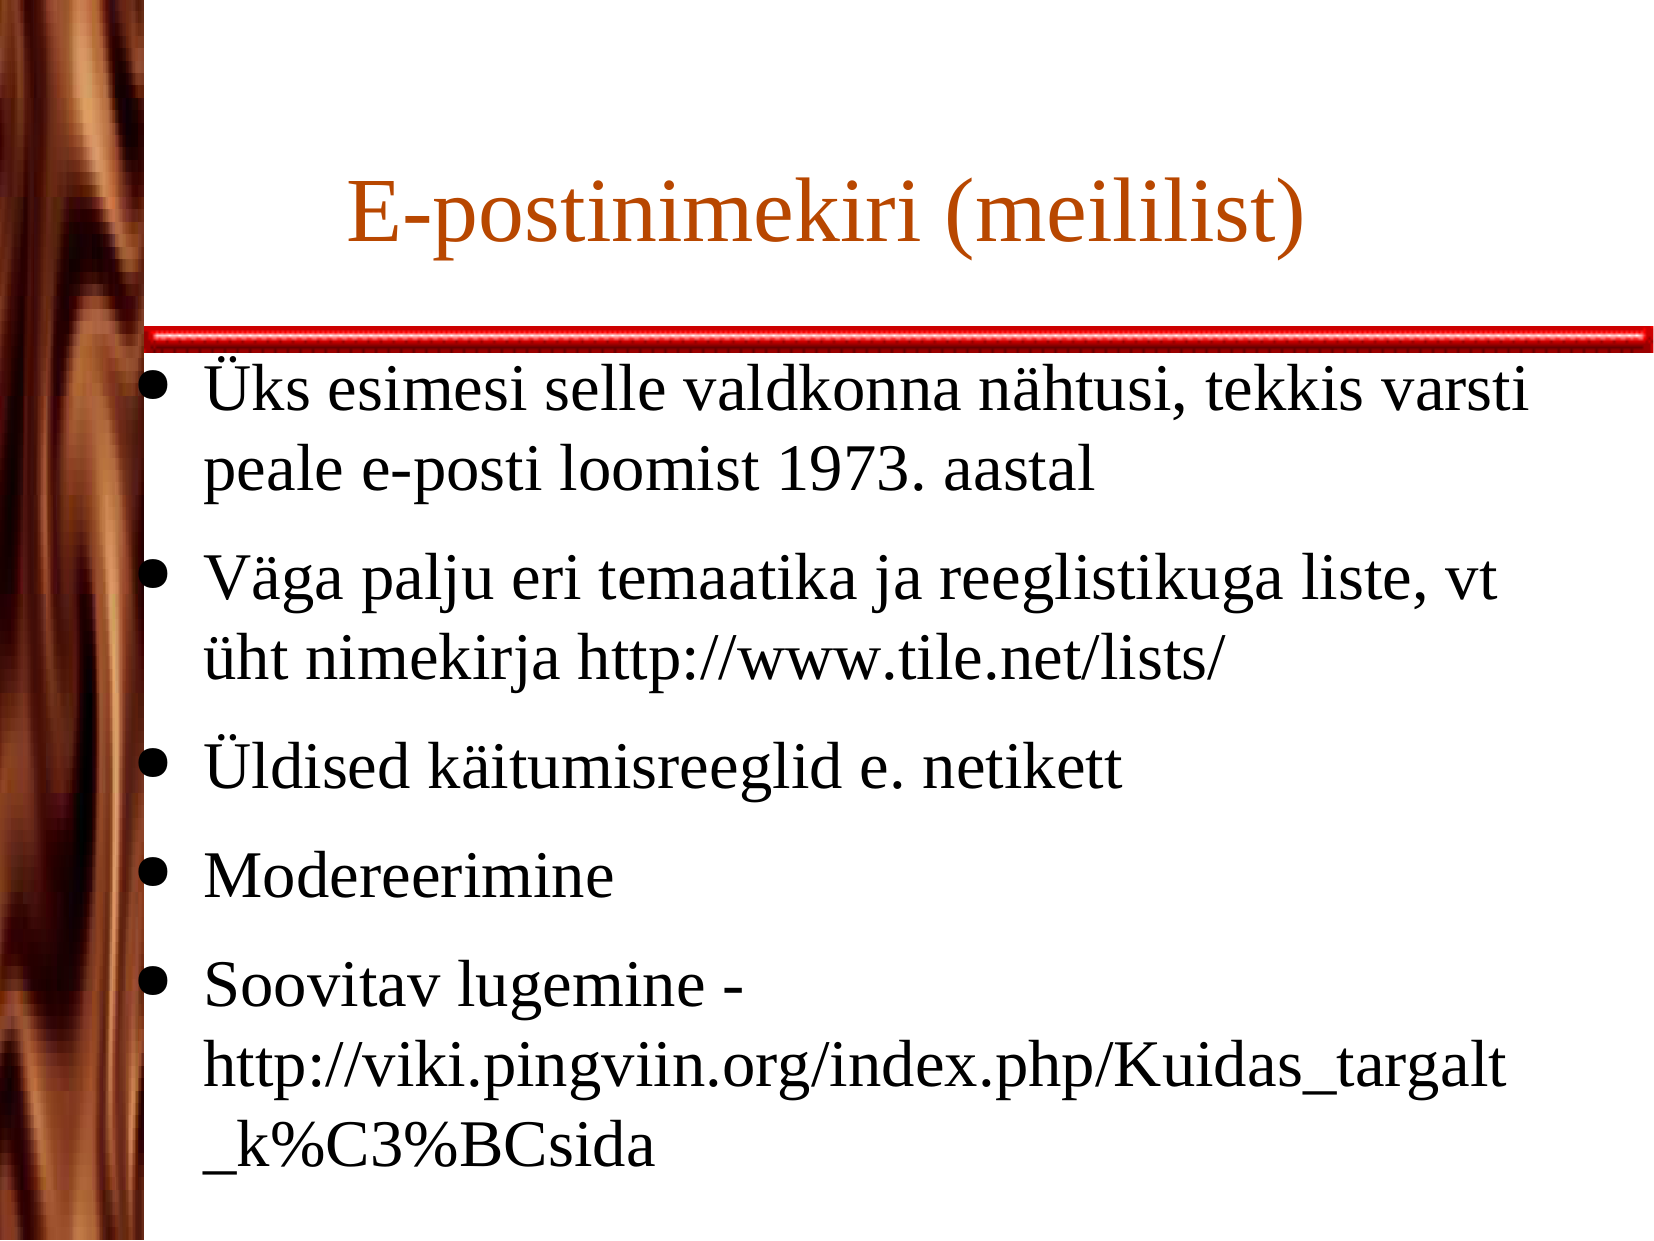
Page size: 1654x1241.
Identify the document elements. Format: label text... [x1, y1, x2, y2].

title E-postinimekiri (meililist) [121, 100, 1533, 312]
list Üks esimesi selle valdkonna nähtusi, tekkis varsti peale e-posti loomist 1973. aastal Väga palju eri temaatika ja reeglistikuga liste, vt üht nimekirja http://www.tile.net/lists/ Üldised käitumisreeglid e. netikett Modereerimine Soovitav lugemine - http://viki.pingviin.org/index.php/Kuidas_targalt_k%C3%BCsida [121, 344, 1533, 1176]
picture [0, 0, 1654, 1240]
